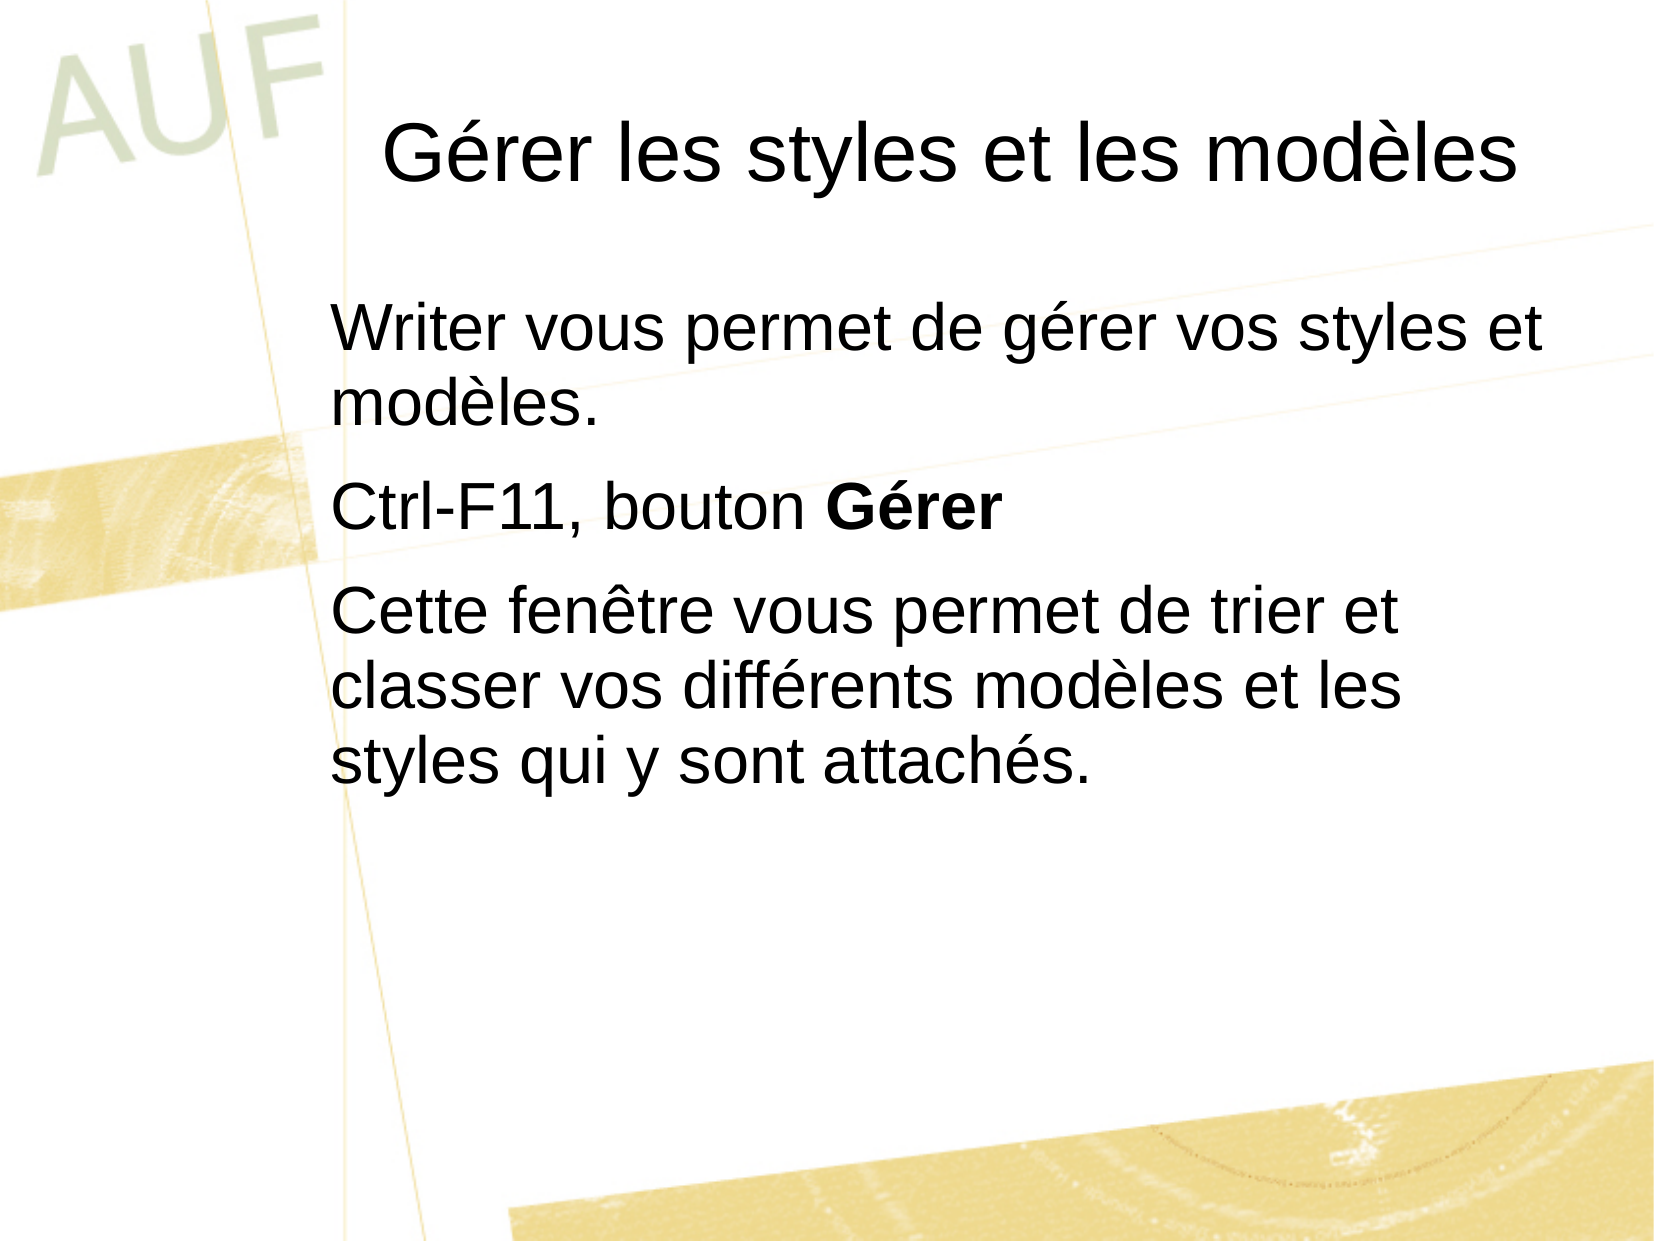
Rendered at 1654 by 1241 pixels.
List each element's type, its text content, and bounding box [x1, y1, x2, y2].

title Gérer les styles et les modèles [82, 56, 1571, 250]
picture [0, 0, 1654, 1241]
list Writer vous permet de gérer vos styles et modèles. Ctrl-F11, bouton Gérer Cette fenêtre vous permet de trier et classer vos différents modèles et les styles qui y sont attachés. [82, 290, 1571, 1094]
